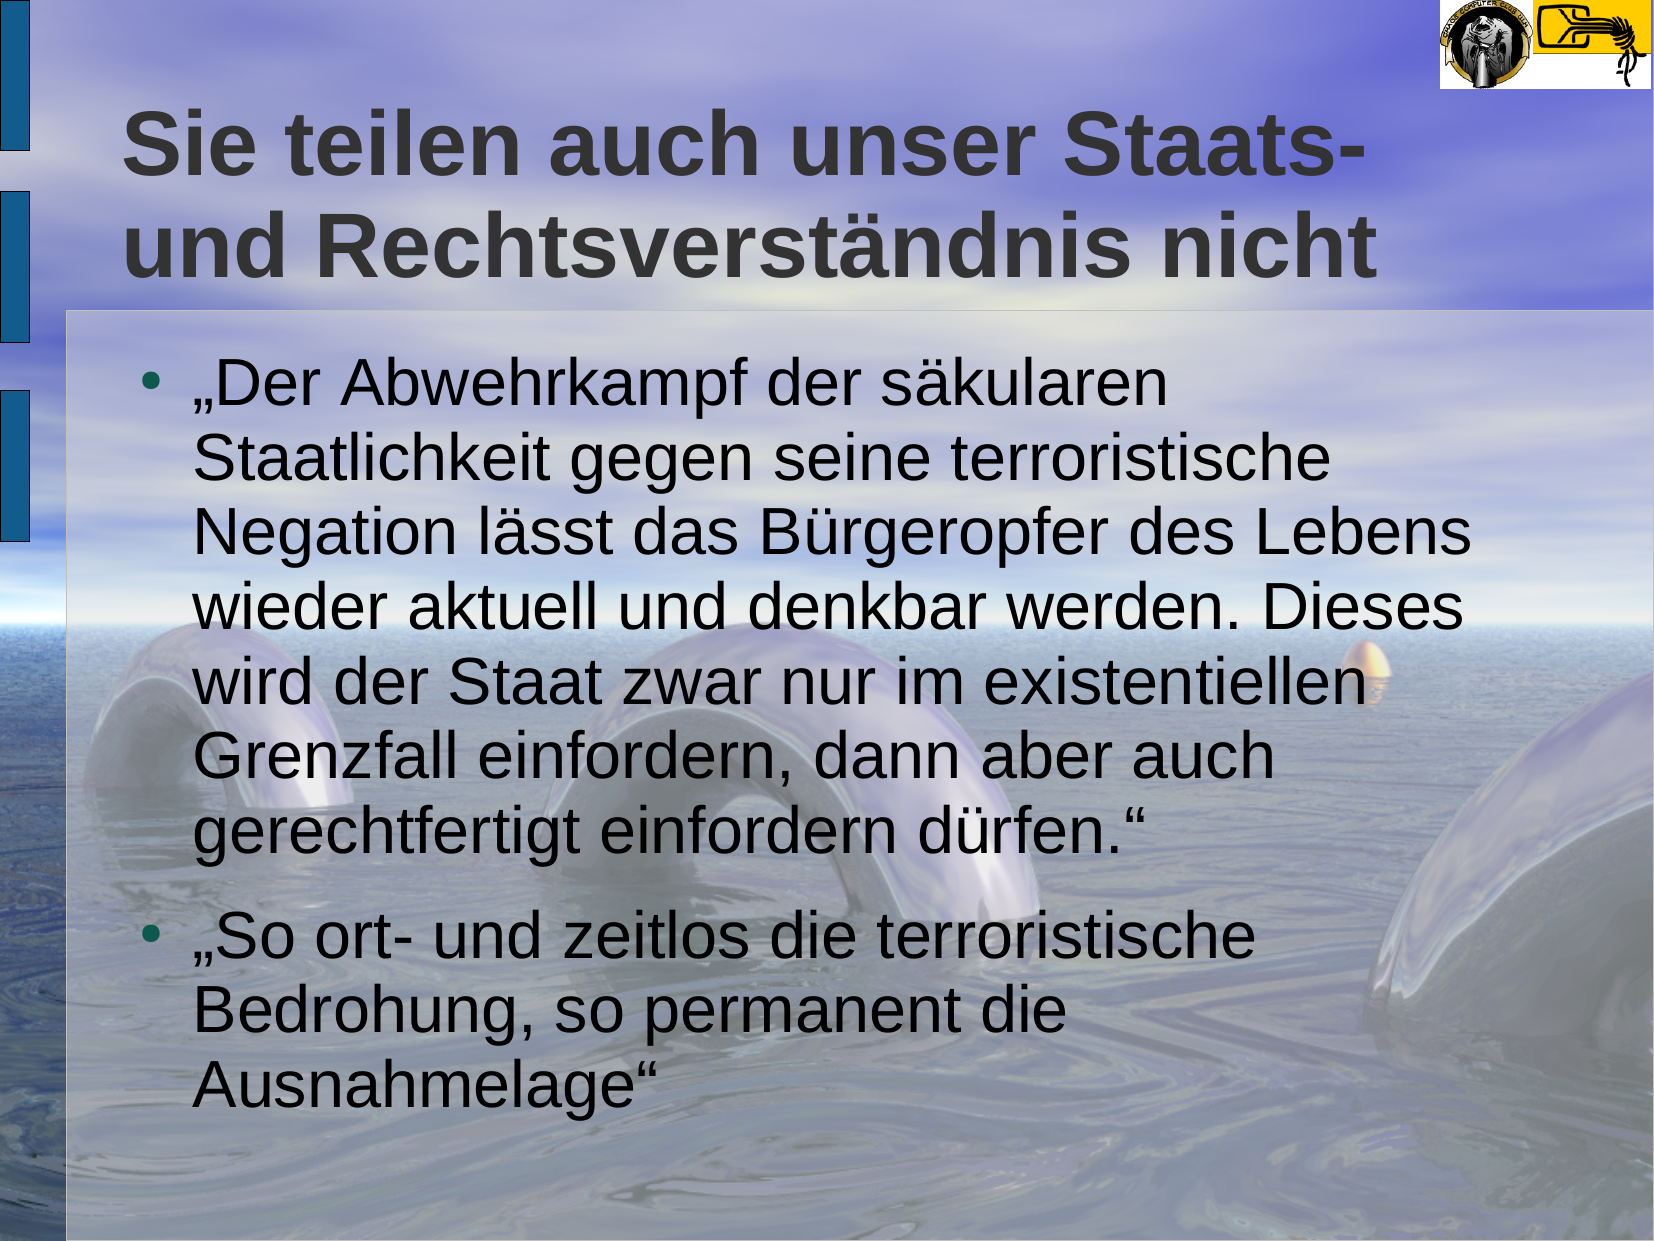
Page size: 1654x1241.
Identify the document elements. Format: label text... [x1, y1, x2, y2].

picture [0, 0, 1654, 1241]
list „Der Abwehrkampf der säkularen Staatlichkeit gegen seine terroristische Negation lässt das Bürgeropfer des Lebens wieder aktuell und denkbar werden. Dieses wird der Staat zwar nur im existentiellen Grenzfall einfordern, dann aber auch gerechtfertigt einfordern dürfen.“ „So ort- und zeitlos die terroristische Bedrohung, so permanent die Ausnahmelage“ [121, 344, 1534, 1120]
title Sie teilen auch unser Staats- und Rechtsverständnis nicht [121, 92, 1534, 298]
